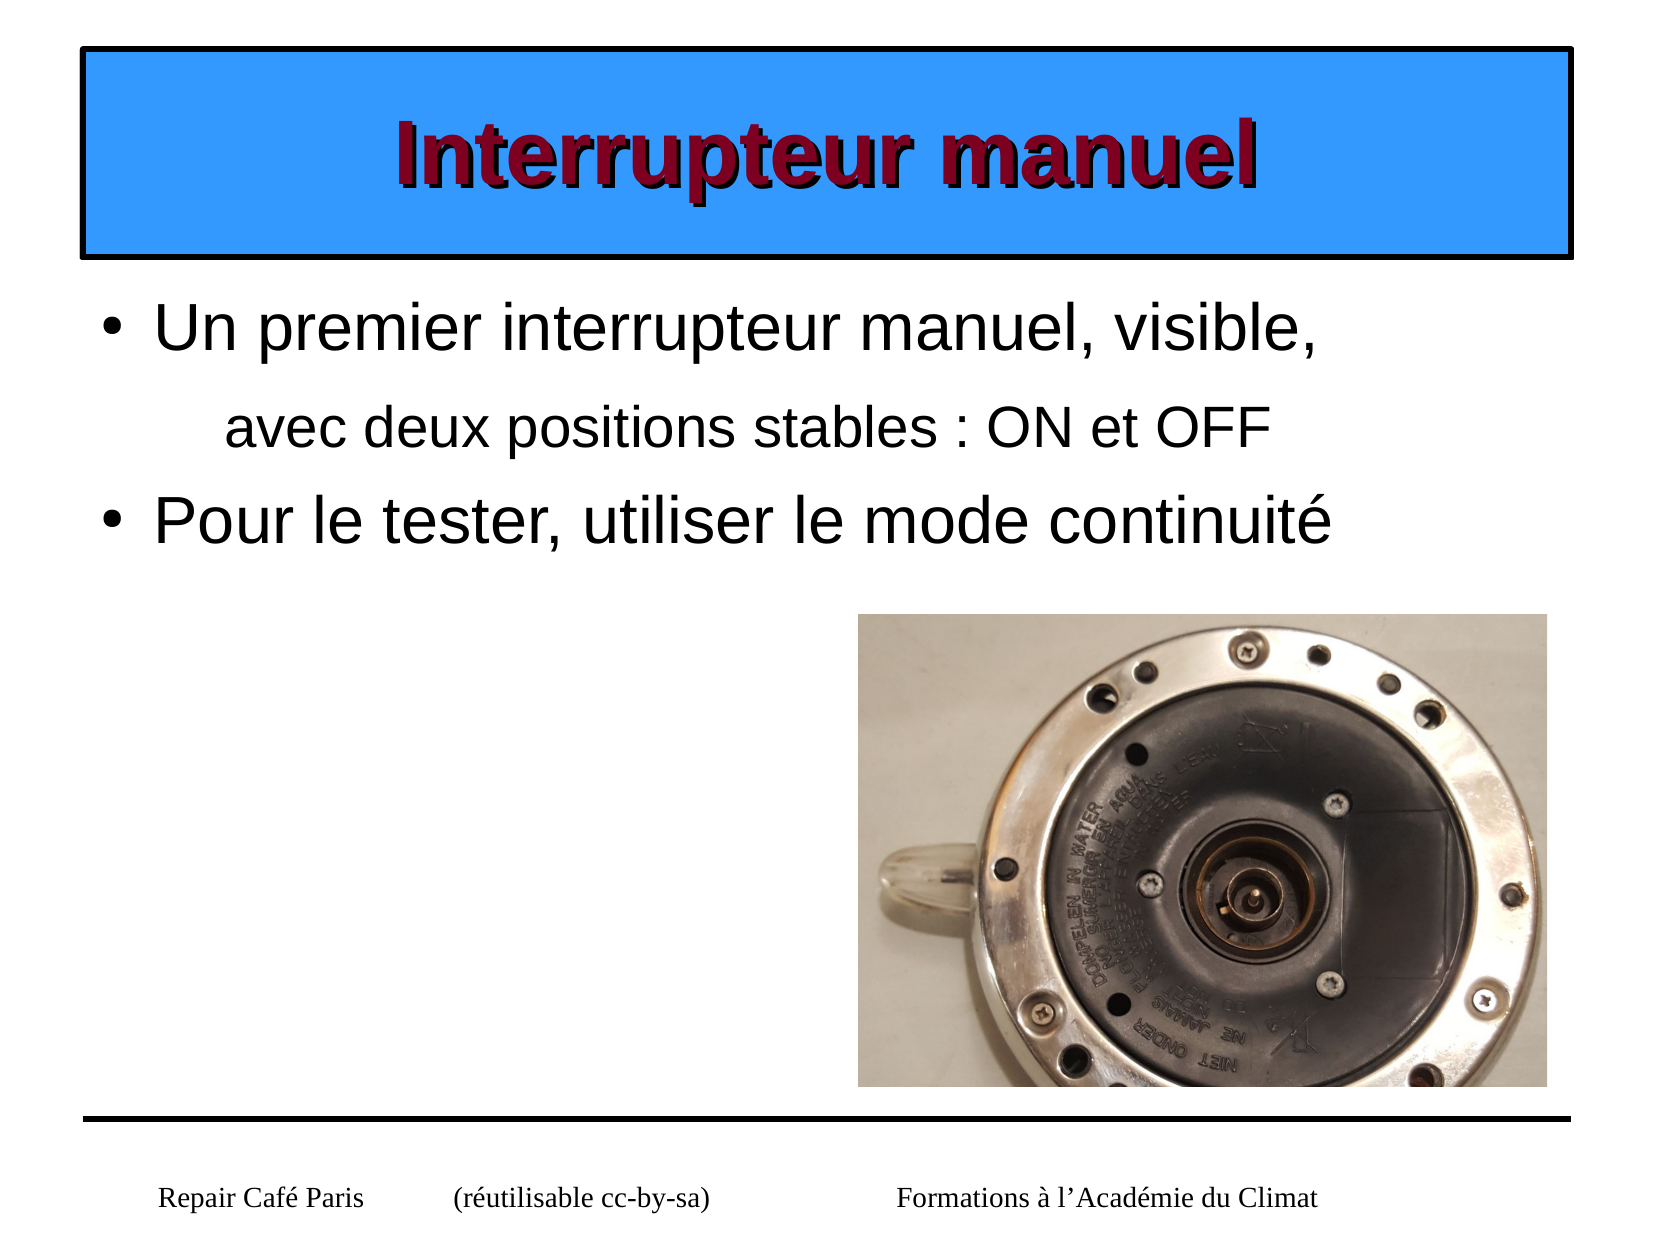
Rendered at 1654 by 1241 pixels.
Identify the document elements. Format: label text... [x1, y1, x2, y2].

list Un premier interrupteur manuel, visible, avec deux positions stables : ON et OFF Pour le tester, utiliser le mode continuité [82, 290, 1571, 558]
title Interrupteur manuel [82, 49, 1571, 257]
picture [850, 614, 1548, 1087]
